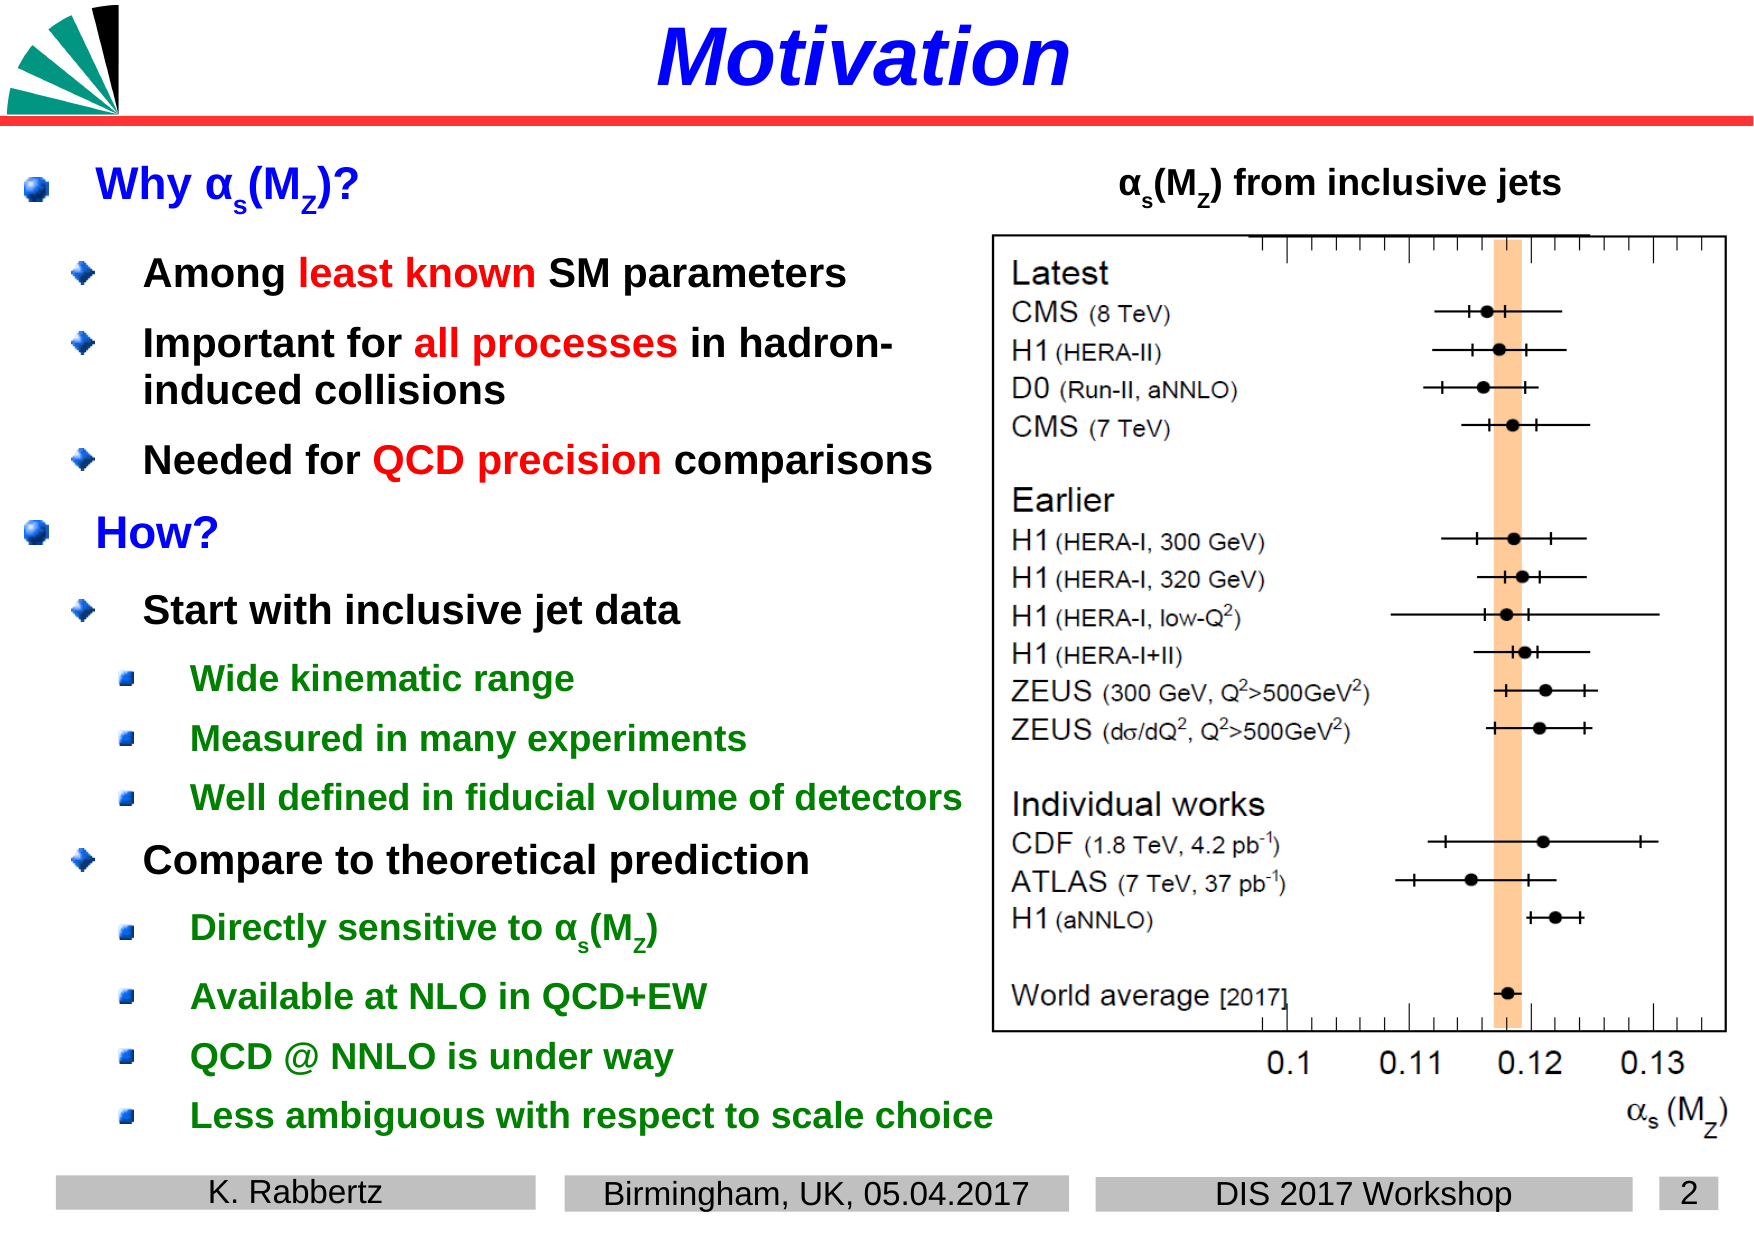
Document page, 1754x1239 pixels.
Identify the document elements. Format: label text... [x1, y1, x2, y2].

title Motivation [123, 0, 1606, 114]
picture [983, 229, 1737, 1148]
text_box αs(MZ) from inclusive jets [1096, 155, 1574, 219]
picture [7, 5, 119, 116]
list Why αs(MZ)? Among least known SM parameters Important for all processes in hadron-induced collisions Needed for QCD precision comparisons How? Start with inclusive jet data Wide kinematic range Measured in many experiments Well defined in fiducial volume of detectors Compare to theoretical prediction Directly sensitive to αs(MZ) Available at NLO in QCD+EW QCD @ NNLO is under way Less ambiguous with respect to scale choice [12, 158, 1042, 1141]
